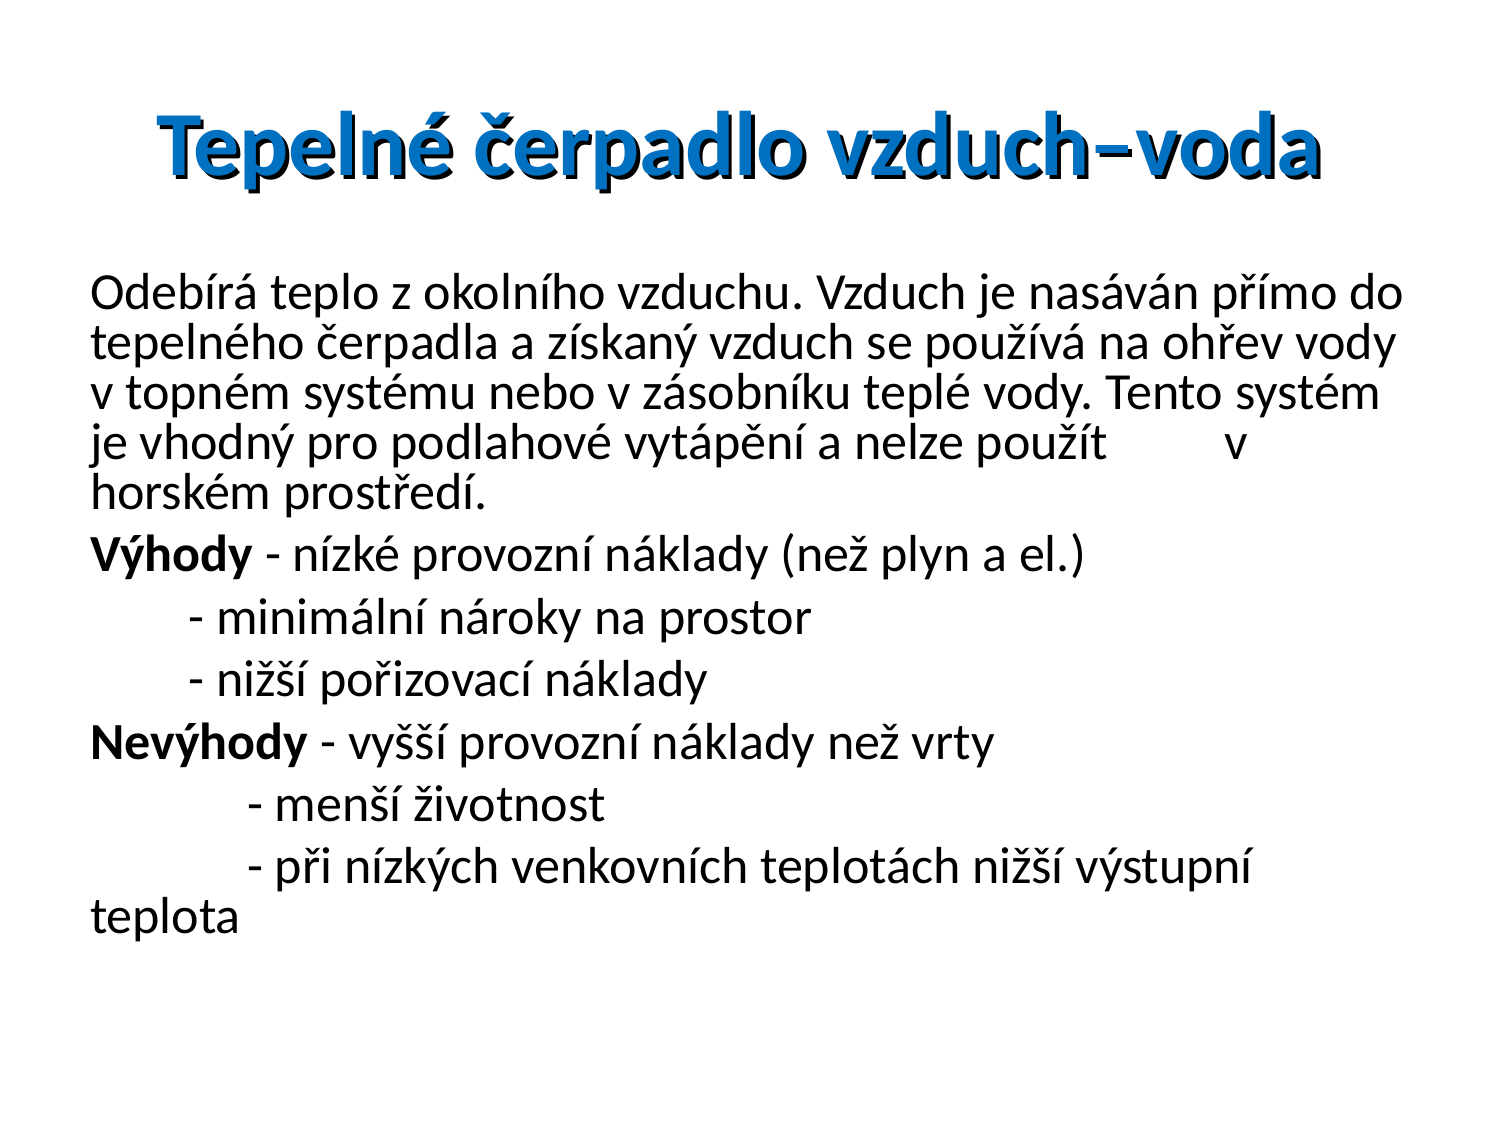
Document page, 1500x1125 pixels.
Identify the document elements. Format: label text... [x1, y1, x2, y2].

title Tepelné čerpadlo vzduch–voda [75, 45, 1426, 233]
list Odebírá teplo z okolního vzduchu. Vzduch je nasáván přímo do tepelného čerpadla a získaný vzduch se používá na ohřev vody v topném systému nebo v zásobníku teplé vody. Tento systém je vhodný pro podlahové vytápění a nelze použít v horském prostředí. Výhody - nízké provozní náklady (než plyn a el.) - minimální nároky na prostor - nižší pořizovací náklady Nevýhody - vyšší provozní náklady než vrty - menší životnost - při nízkých venkovních teplotách nižší výstupní teplota [75, 262, 1426, 1005]
